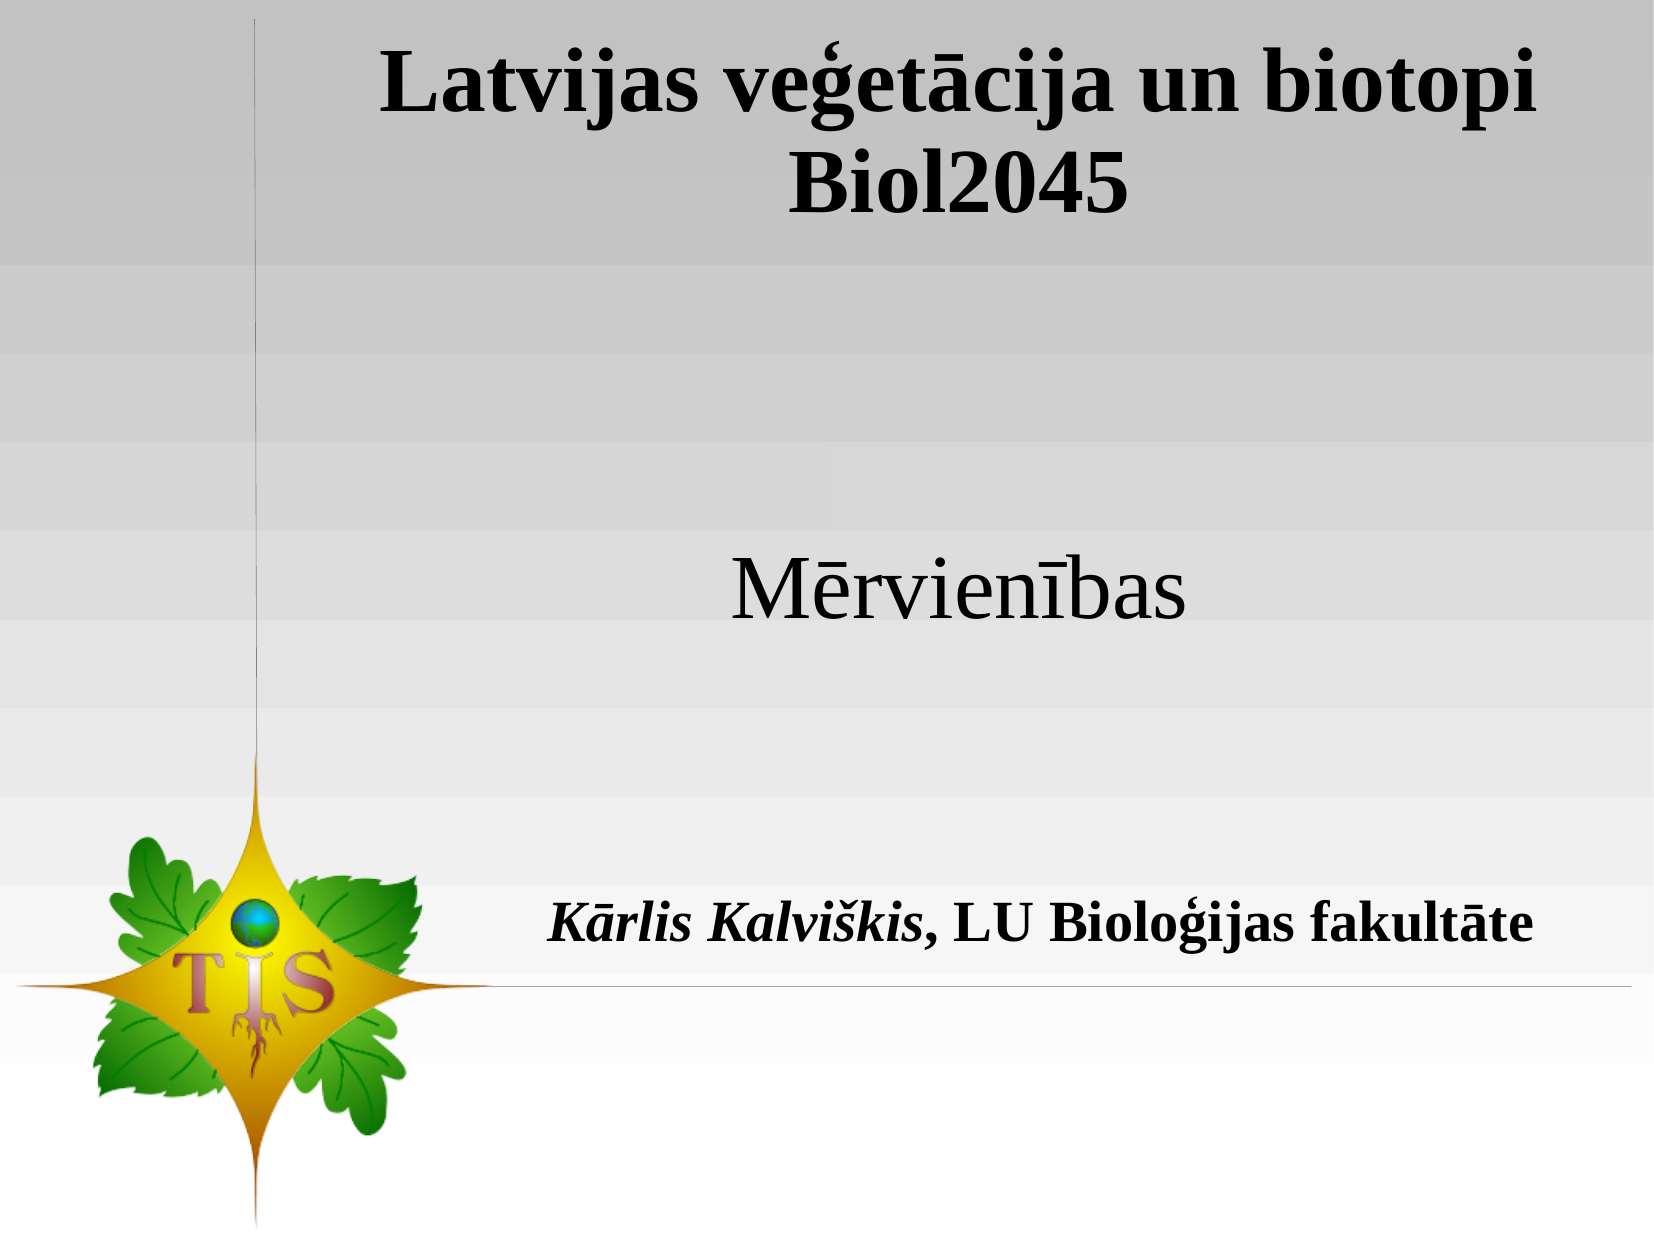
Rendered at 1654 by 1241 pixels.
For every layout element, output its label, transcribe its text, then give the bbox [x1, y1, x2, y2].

title Mērvienības [295, 314, 1625, 861]
picture [0, 0, 1654, 1241]
